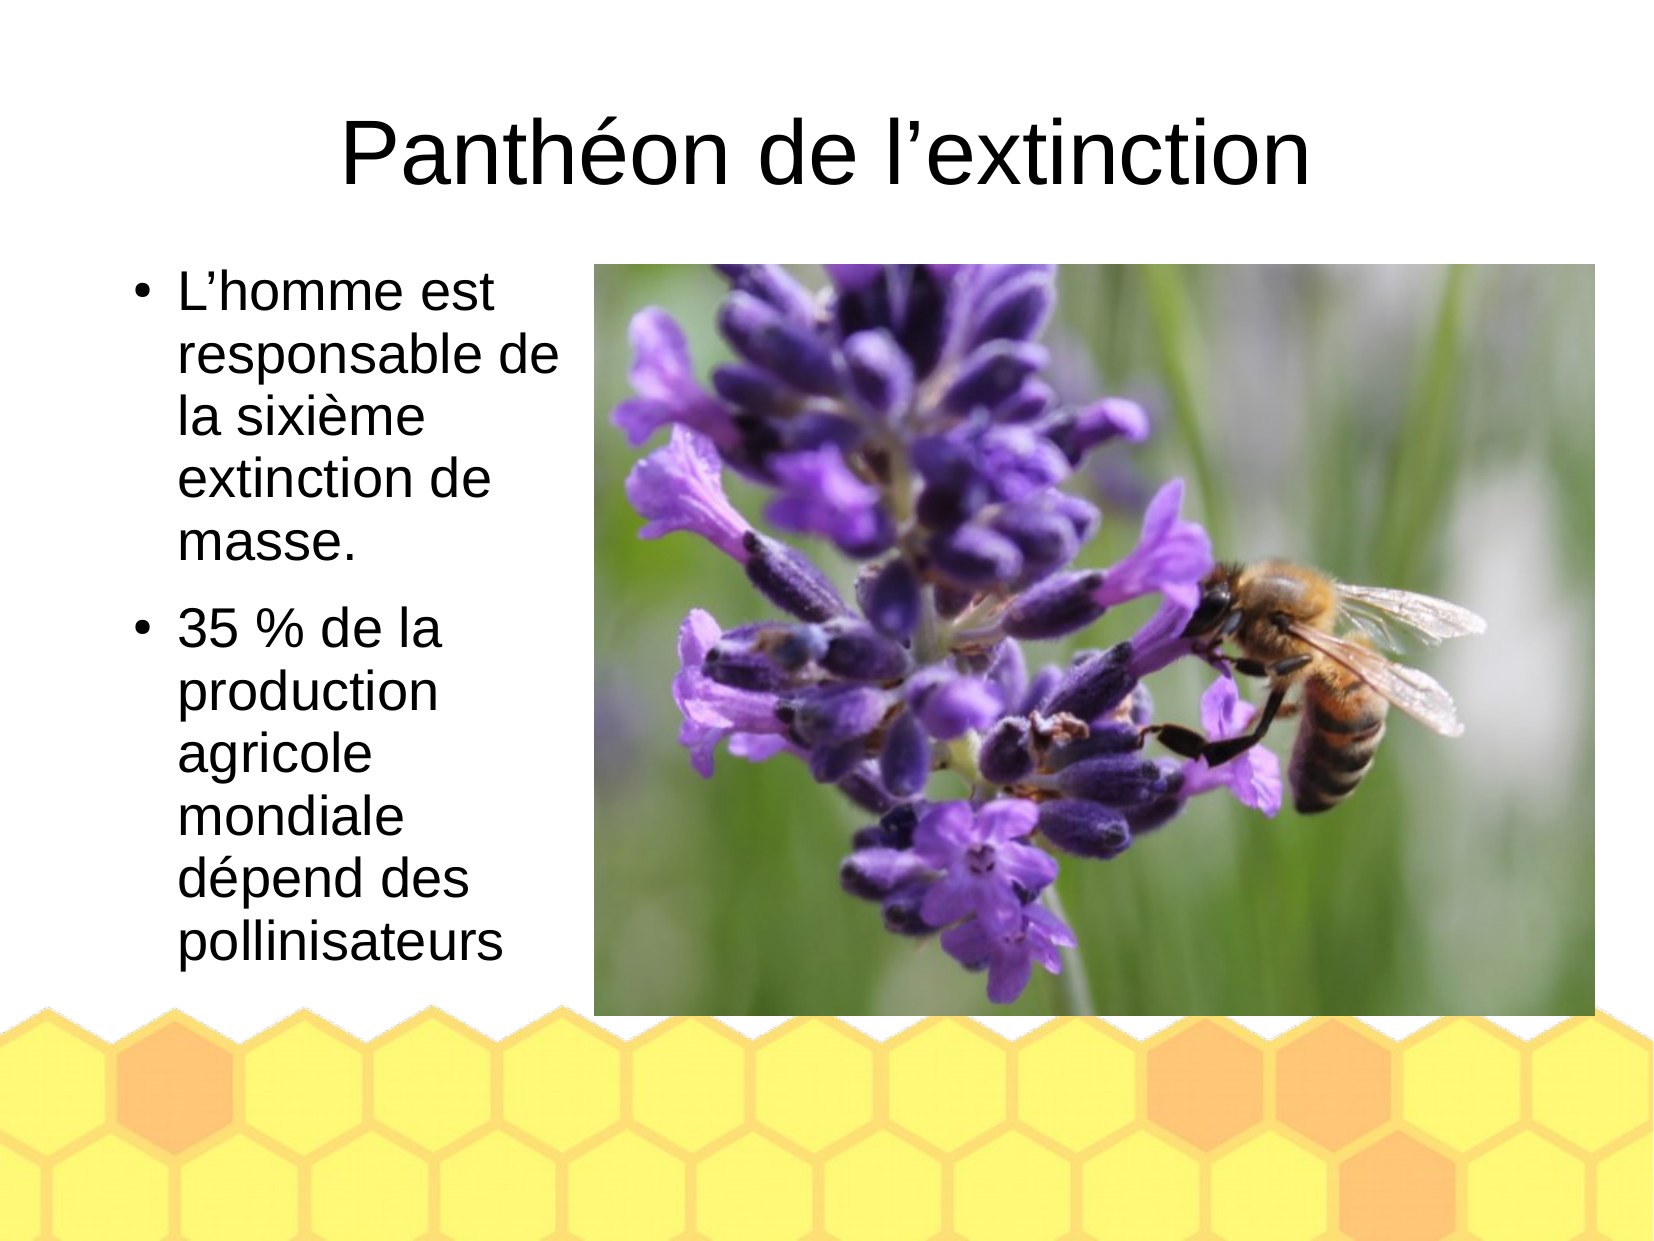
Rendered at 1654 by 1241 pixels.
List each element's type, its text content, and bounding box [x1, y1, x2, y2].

list L’homme est responsable de la sixième extinction de masse. 35 % de la production agricole mondiale dépend des pollinisateurs [118, 259, 567, 981]
picture [0, 264, 1654, 1241]
title Panthéon de l’extinction [82, 49, 1571, 257]
